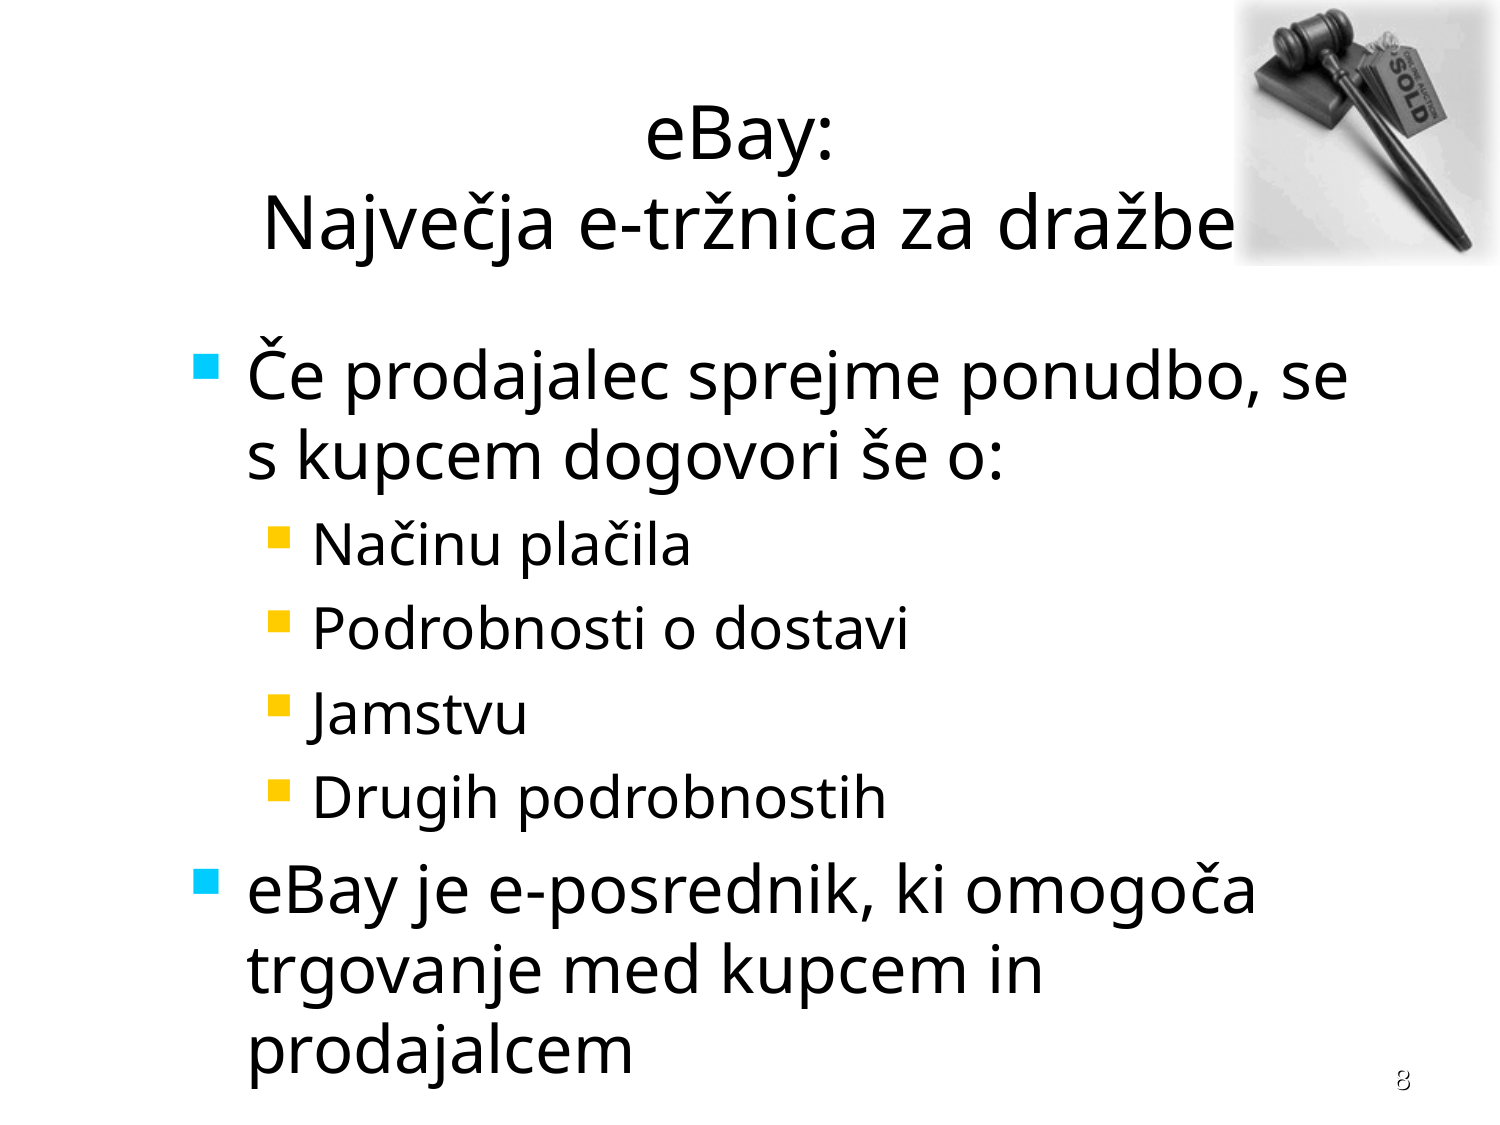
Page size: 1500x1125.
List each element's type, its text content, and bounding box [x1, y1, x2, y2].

picture [1234, 0, 1500, 266]
text_box <number> [1074, 1024, 1426, 1103]
list Če prodajalec sprejme ponudbo, se s kupcem dogovori še o: Načinu plačila Podrobnosti o dostavi Jamstvu Drugih podrobnostih eBay je e-posrednik, ki omogoča trgovanje med kupcem in prodajalcem [174, 324, 1413, 1038]
title eBay: Največja e-tržnica za dražbe [75, 62, 1426, 288]
